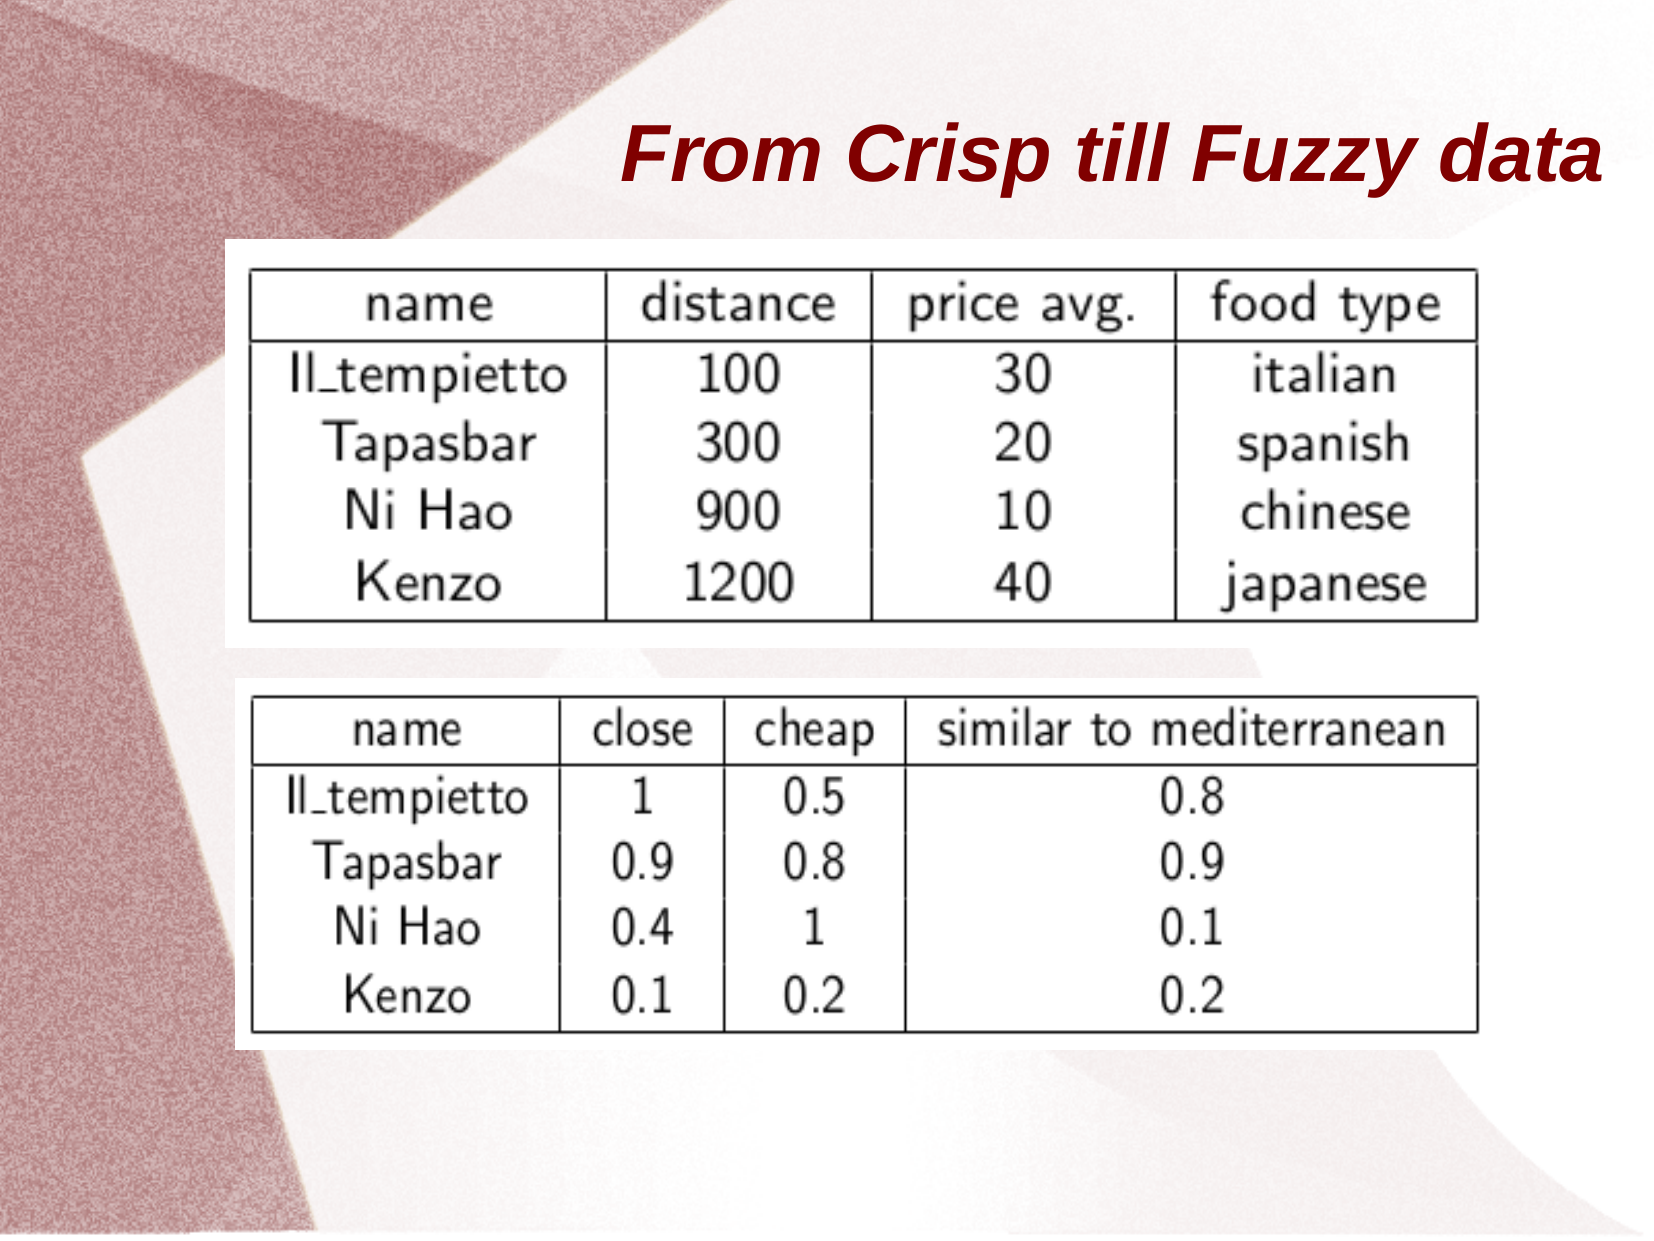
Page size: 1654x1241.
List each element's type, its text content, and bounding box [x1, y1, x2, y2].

title From Crisp till Fuzzy data [596, 49, 1607, 257]
picture [0, 0, 1654, 1241]
